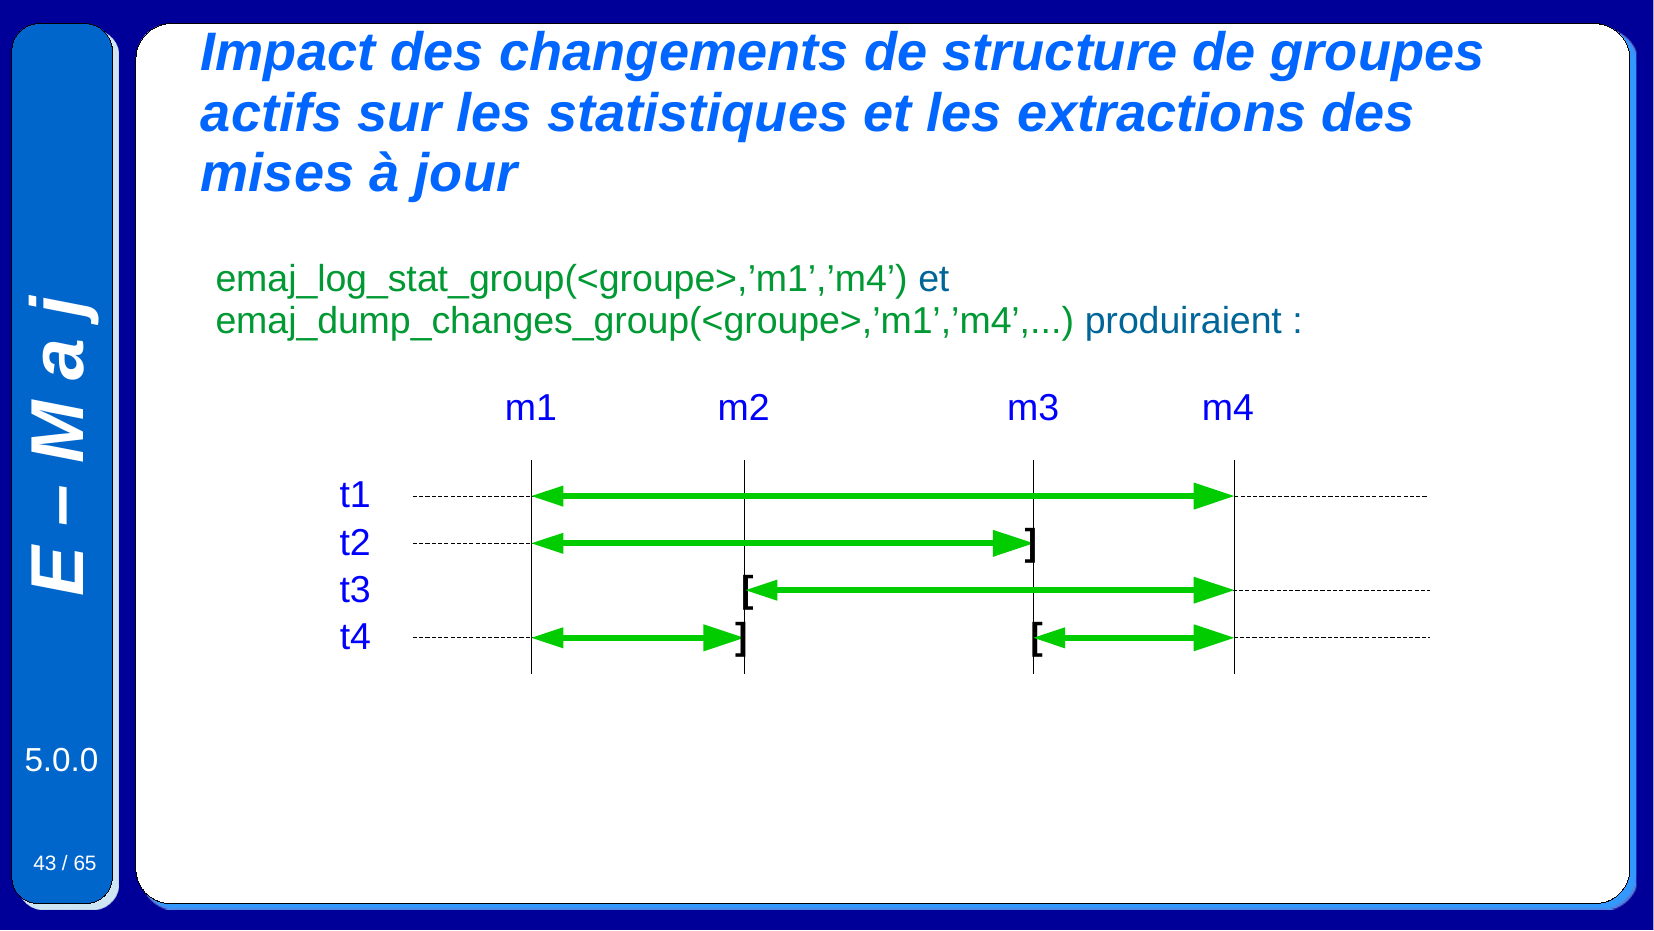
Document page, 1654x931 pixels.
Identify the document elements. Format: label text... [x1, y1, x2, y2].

text_box [ [1015, 608, 1058, 666]
text_box t3 [324, 561, 386, 608]
text_box m1 [490, 379, 572, 436]
title Impact des changements de structure de groupes actifs sur les statistiques et les extractions des mises à jour [200, 21, 1575, 204]
text_box m3 [992, 379, 1074, 436]
text_box [ [726, 561, 769, 618]
text_box ] [720, 608, 763, 666]
text_box m2 [702, 379, 785, 436]
text_box m4 [1187, 379, 1269, 436]
text_box t2 [324, 513, 386, 561]
text_box ] [1009, 513, 1053, 571]
text_box t4 [324, 608, 386, 666]
text_box emaj_log_stat_group(<groupe>,’m1’,’m4’) et emaj_dump_changes_group(<groupe>,’m1’,’m4’,...) produiraient : [200, 250, 1321, 350]
text_box t1 [324, 466, 386, 513]
